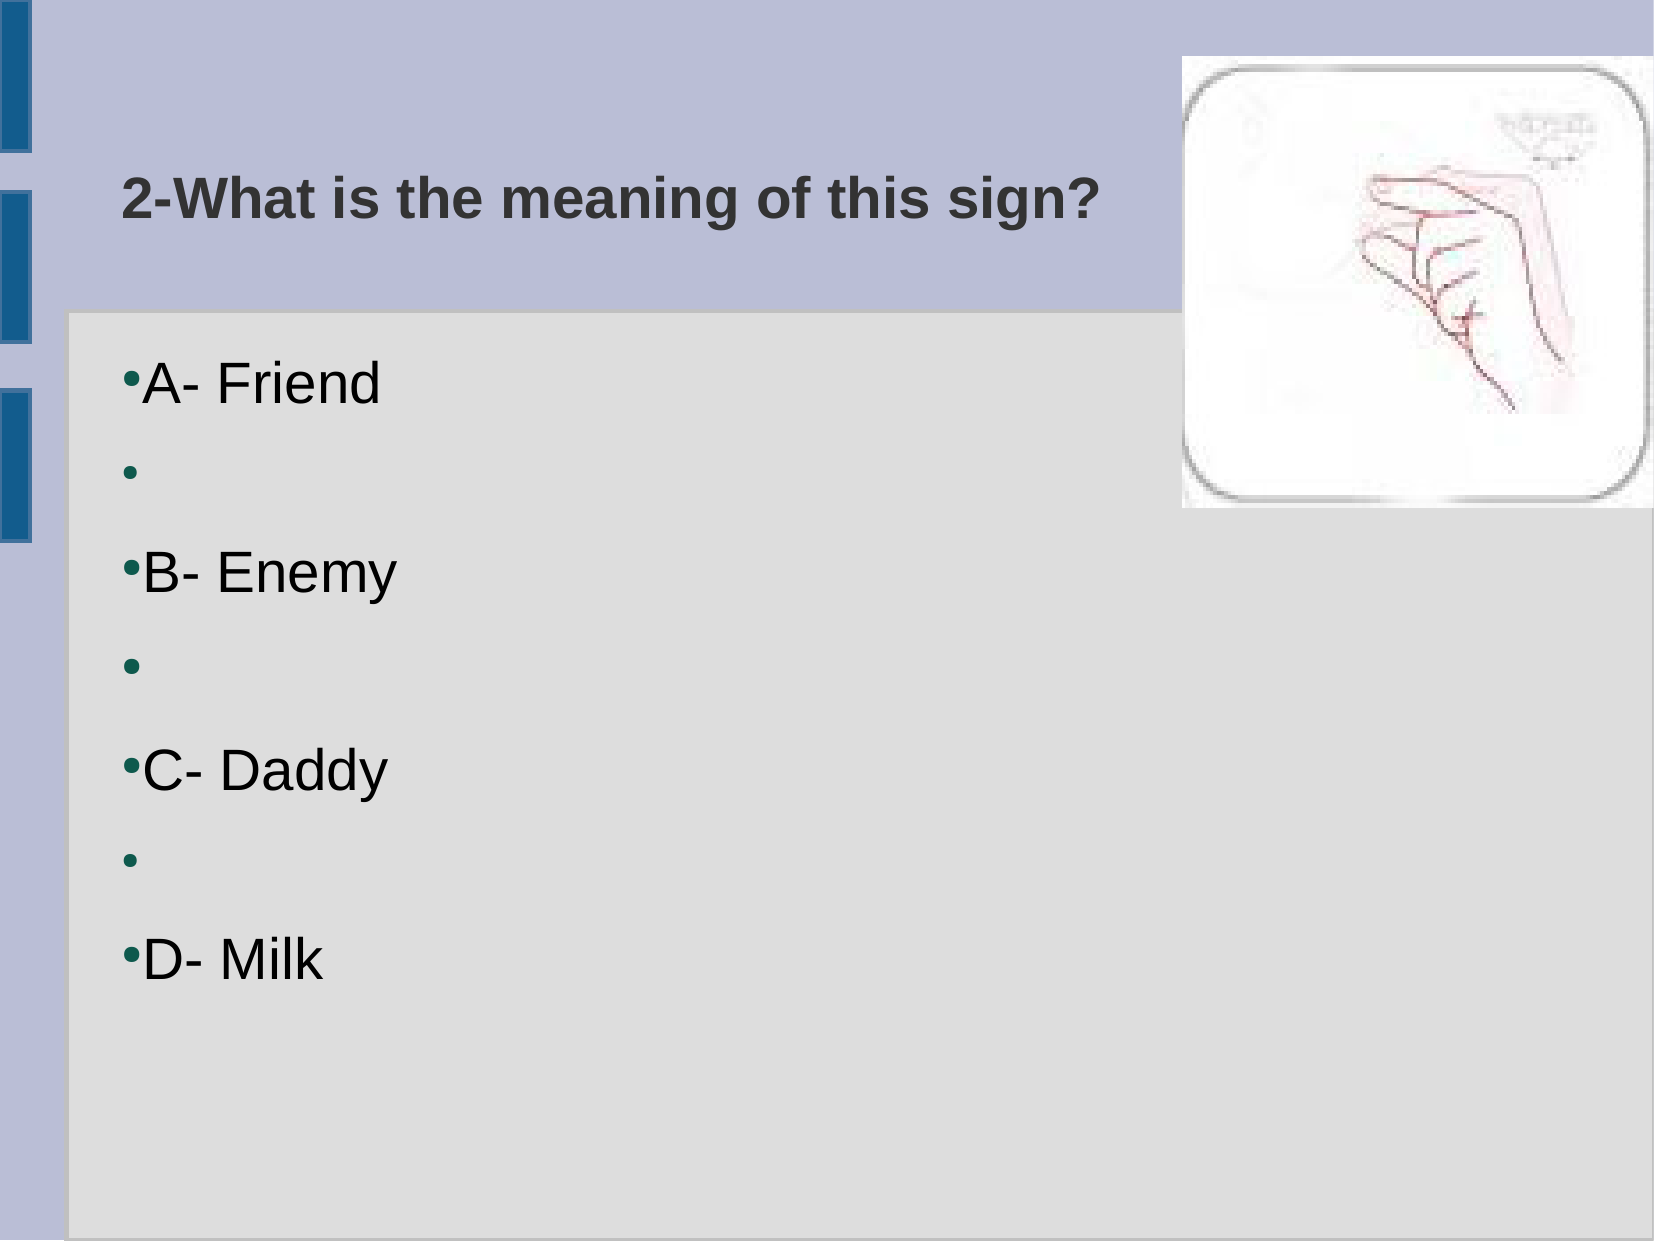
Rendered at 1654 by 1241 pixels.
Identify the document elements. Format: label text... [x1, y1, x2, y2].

list A- Friend B- Enemy C- Daddy D- Milk [121, 344, 1534, 1127]
picture [1182, 56, 1654, 508]
title 2-What is the meaning of this sign? [121, 91, 1182, 299]
